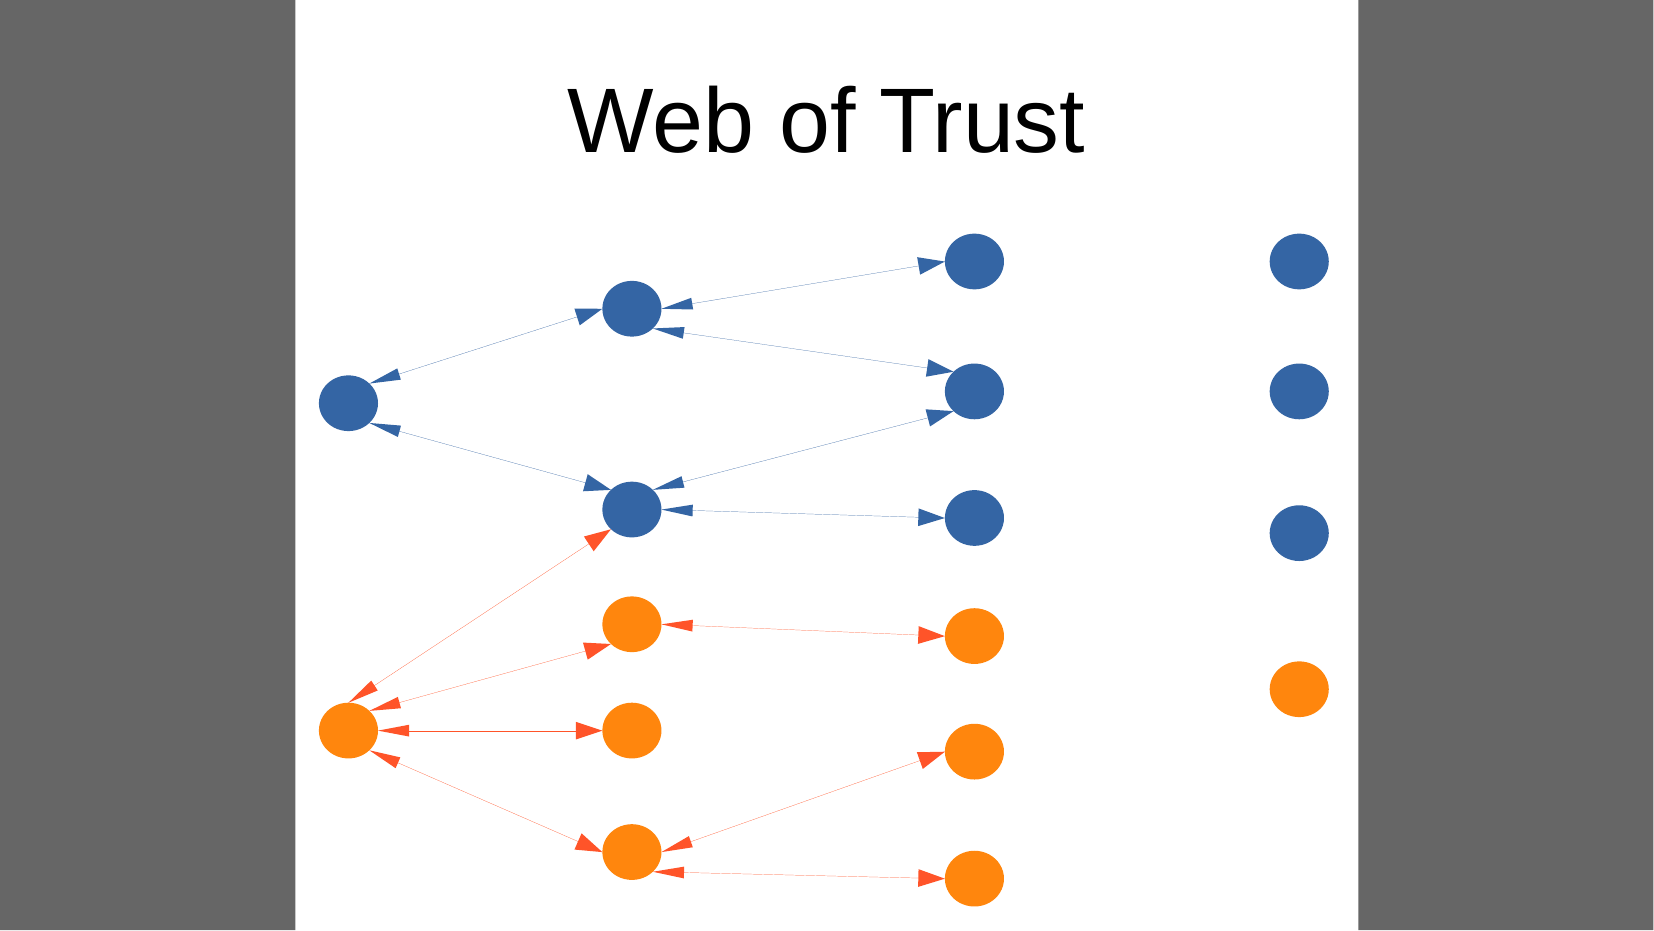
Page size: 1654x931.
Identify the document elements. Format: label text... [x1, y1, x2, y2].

text_box [944, 363, 1004, 420]
text_box [1269, 363, 1329, 420]
title Web of Trust [354, 64, 1300, 178]
text_box [944, 723, 1004, 780]
text_box [602, 596, 662, 653]
text_box [1269, 661, 1329, 718]
text_box [318, 702, 378, 759]
text_box [1269, 233, 1329, 290]
text_box [944, 850, 1004, 907]
text_box [944, 490, 1004, 546]
text_box [602, 280, 662, 337]
text_box [944, 233, 1004, 290]
text_box [944, 608, 1004, 664]
text_box [1269, 505, 1329, 562]
text_box [602, 824, 662, 880]
text_box [602, 481, 662, 538]
text_box [602, 702, 662, 759]
text_box [318, 375, 379, 432]
